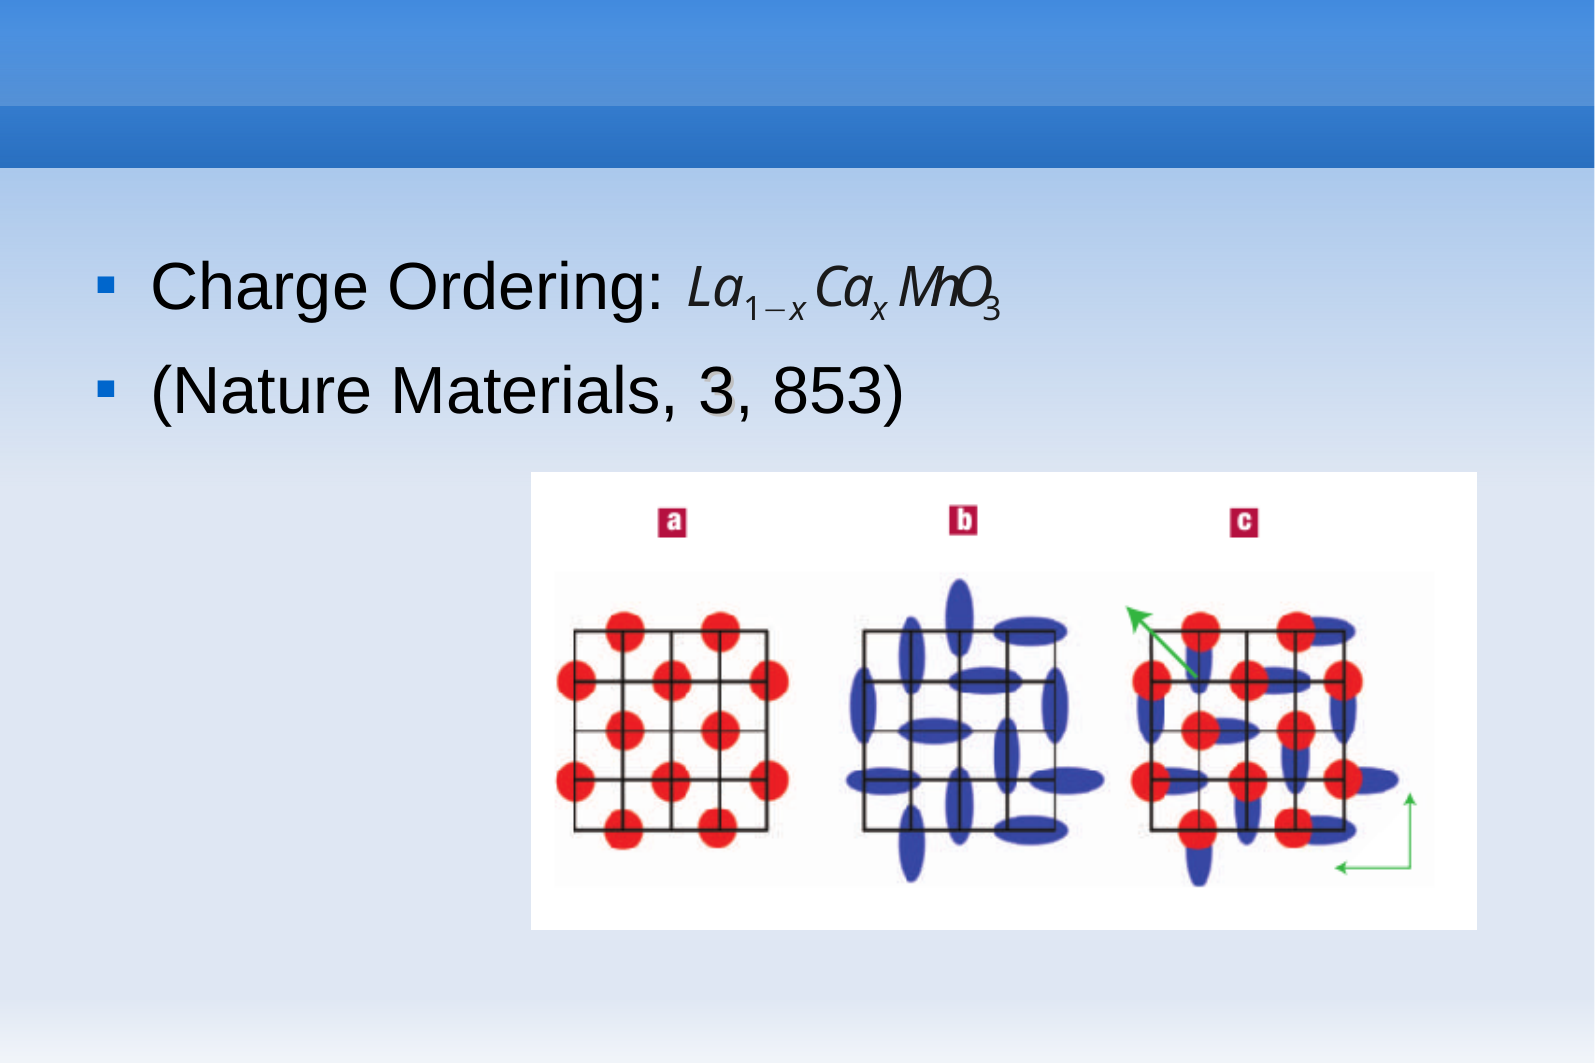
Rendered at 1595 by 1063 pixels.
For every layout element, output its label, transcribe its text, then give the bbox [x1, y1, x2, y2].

picture [0, 0, 1595, 1063]
list Charge Ordering: (Nature Materials, 3, 853) [79, 248, 1515, 951]
